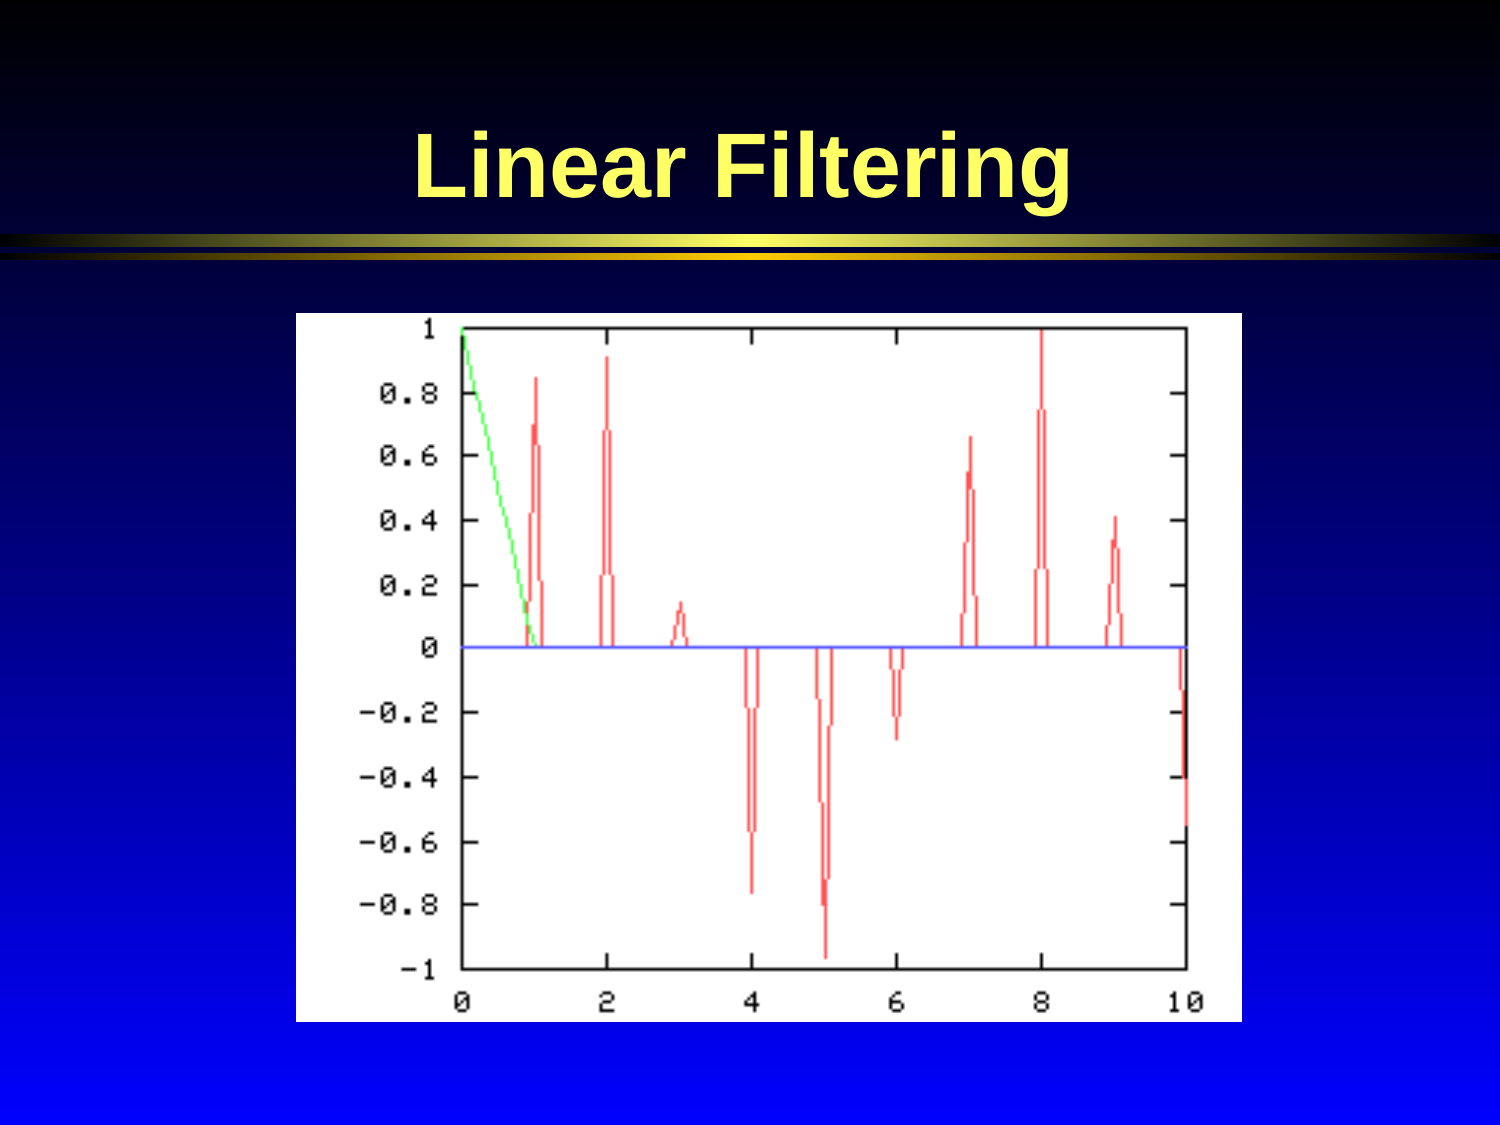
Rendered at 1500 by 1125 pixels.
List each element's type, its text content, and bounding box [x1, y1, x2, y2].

title Linear Filtering [99, 37, 1388, 225]
picture [296, 313, 1242, 1022]
